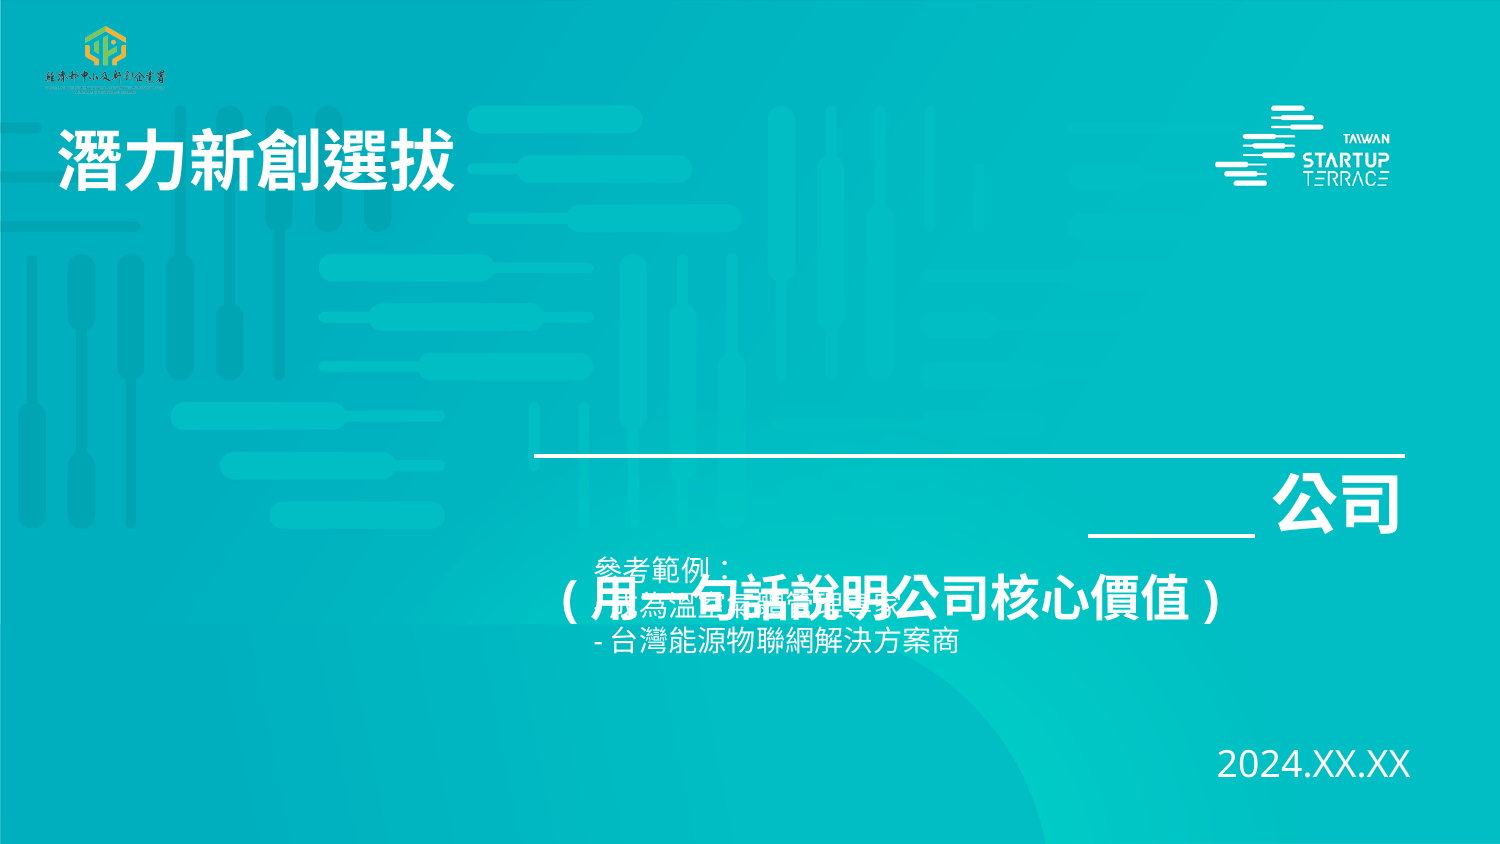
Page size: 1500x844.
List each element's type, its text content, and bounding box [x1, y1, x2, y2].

text_box 2024.XX.XX [905, 732, 1426, 793]
text_box 公司 (用一句話說明公司核心價值) [361, 374, 1420, 623]
title 潛力新創選拔 [41, 111, 1152, 259]
text_box 參考範例： -成為溫室氣體管理專家 -台灣能源物聯網解決方案商 [578, 545, 1329, 666]
picture [0, 0, 1500, 844]
